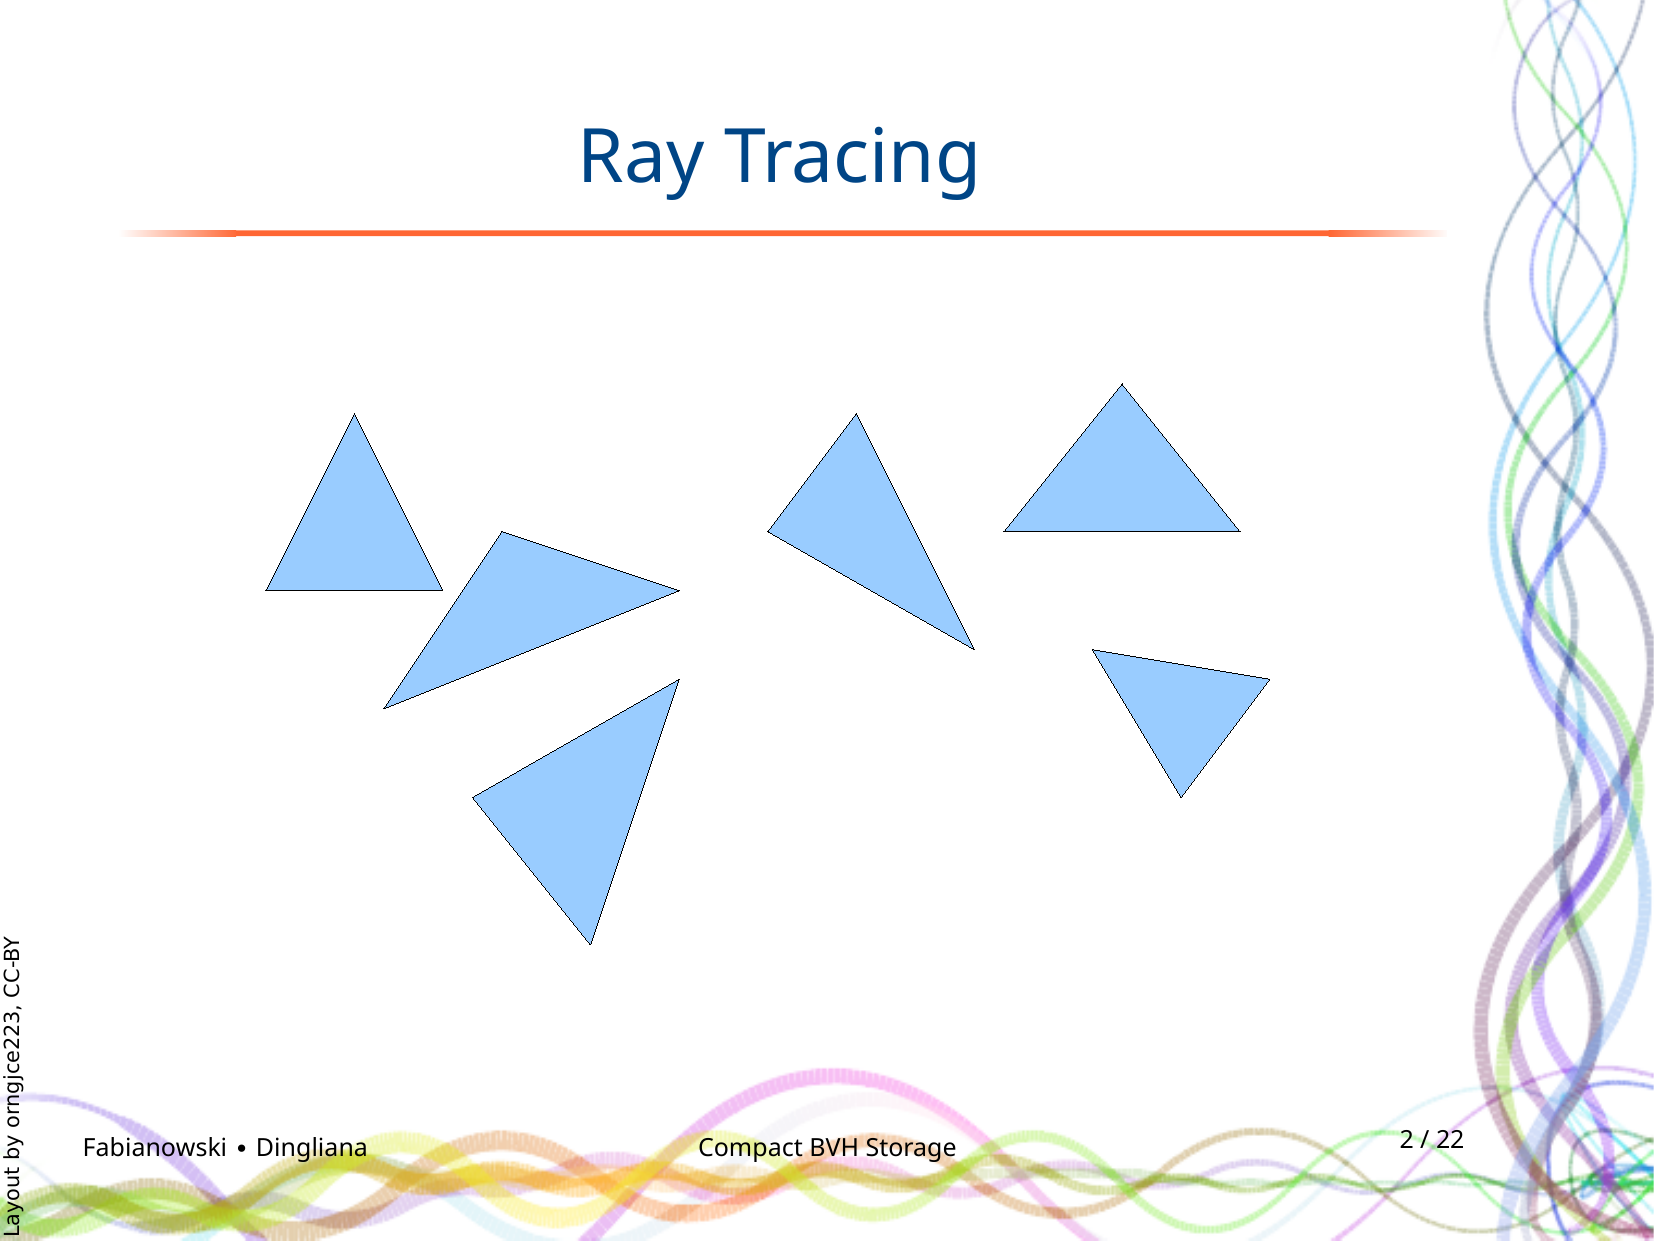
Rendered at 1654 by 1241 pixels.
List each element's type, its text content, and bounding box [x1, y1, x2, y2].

text_box [767, 413, 975, 650]
text_box [1003, 383, 1241, 532]
text_box [1092, 649, 1270, 798]
text_box [383, 531, 680, 709]
text_box 2 / 22 [1346, 1122, 1477, 1153]
picture [0, 0, 1654, 1241]
text_box [472, 679, 680, 945]
title Ray Tracing [82, 49, 1477, 257]
text_box [265, 413, 443, 591]
